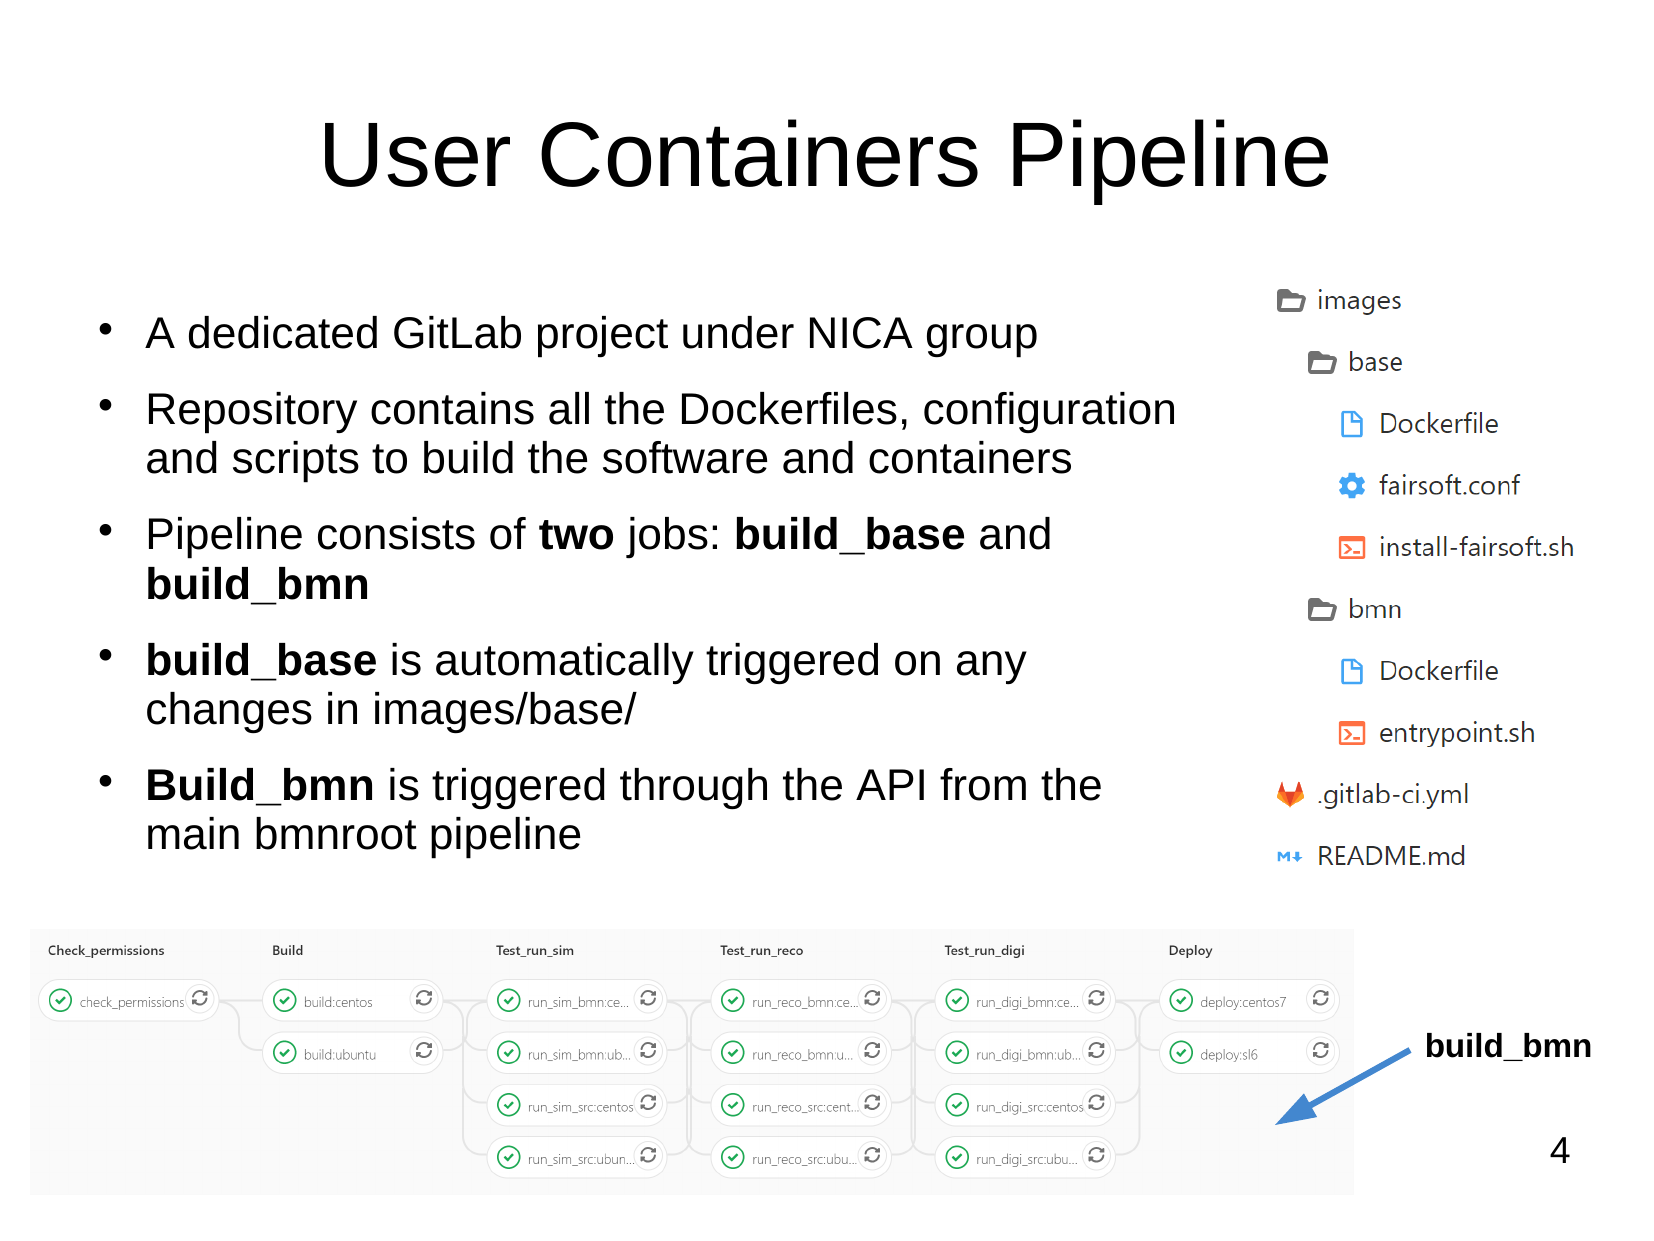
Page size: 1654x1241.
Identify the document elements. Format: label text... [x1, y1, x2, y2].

text_box build_bmn [1410, 1020, 1648, 1081]
picture [30, 929, 1354, 1195]
title User Containers Pipeline [82, 49, 1571, 257]
list A dedicated GitLab project under NICA group Repository contains all the Dockerfiles, configuration and scripts to build the software and containers Pipeline consists of two jobs: build_base and build_bmn build_base is automatically triggered on any changes in images/base/ Build_bmn is triggered through the API from the main bmnroot pipeline [82, 304, 1186, 871]
picture [1254, 271, 1593, 886]
